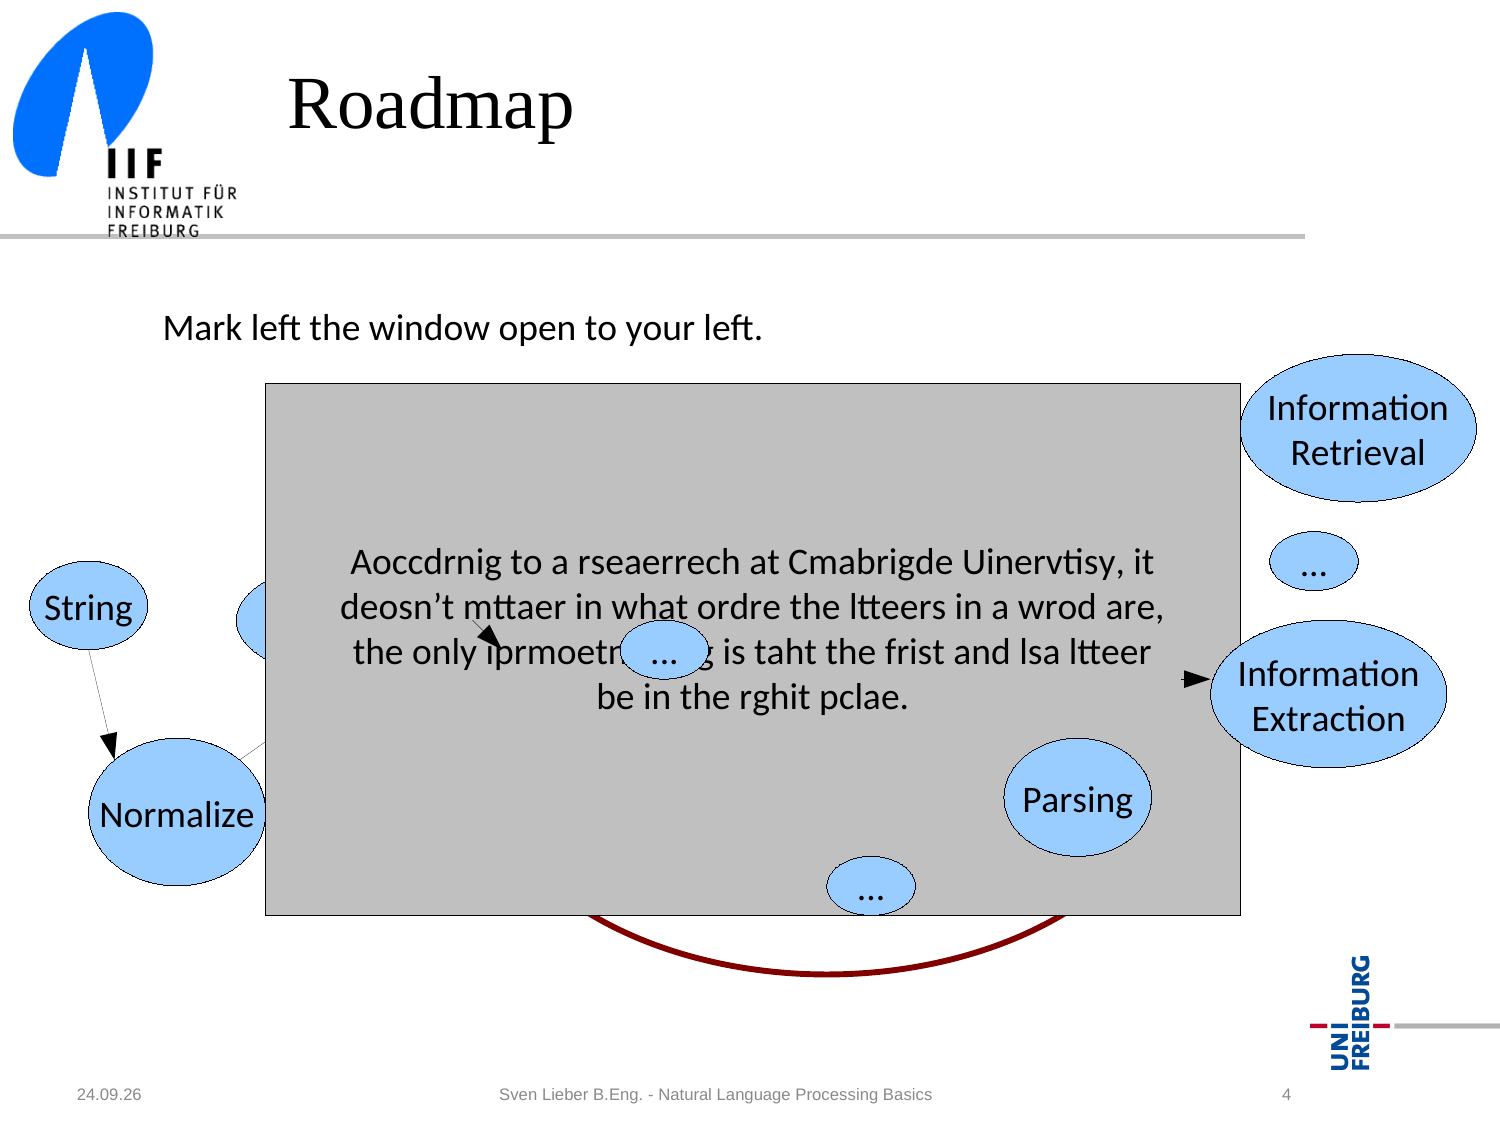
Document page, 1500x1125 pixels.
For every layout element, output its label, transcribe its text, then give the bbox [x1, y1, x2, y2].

text_box Information Retrieval [1241, 354, 1477, 503]
text_box Mark left the window open to your left. [147, 295, 1241, 356]
title Roadmap [272, 46, 1306, 152]
text_box Normalize [88, 738, 265, 886]
picture [1310, 956, 1500, 1070]
text_box Information Extraction [1210, 620, 1447, 768]
text_box String [29, 561, 148, 650]
text_box ... [620, 620, 709, 680]
text_box Speech Recognition [236, 581, 265, 659]
text_box Aoccdrnig to a rseaerrech at Cmabrigde Uinervtisy, it deosn’t mttaer in what ordre the ltteers in a wrod are, the only iprmoetn thing is taht the frist and lsa ltteer be in the rghit pclae. [265, 383, 1241, 916]
text_box ... [1269, 531, 1359, 591]
text_box ... [826, 856, 916, 916]
picture [13, 12, 237, 237]
text_box Parsing [1003, 738, 1152, 857]
